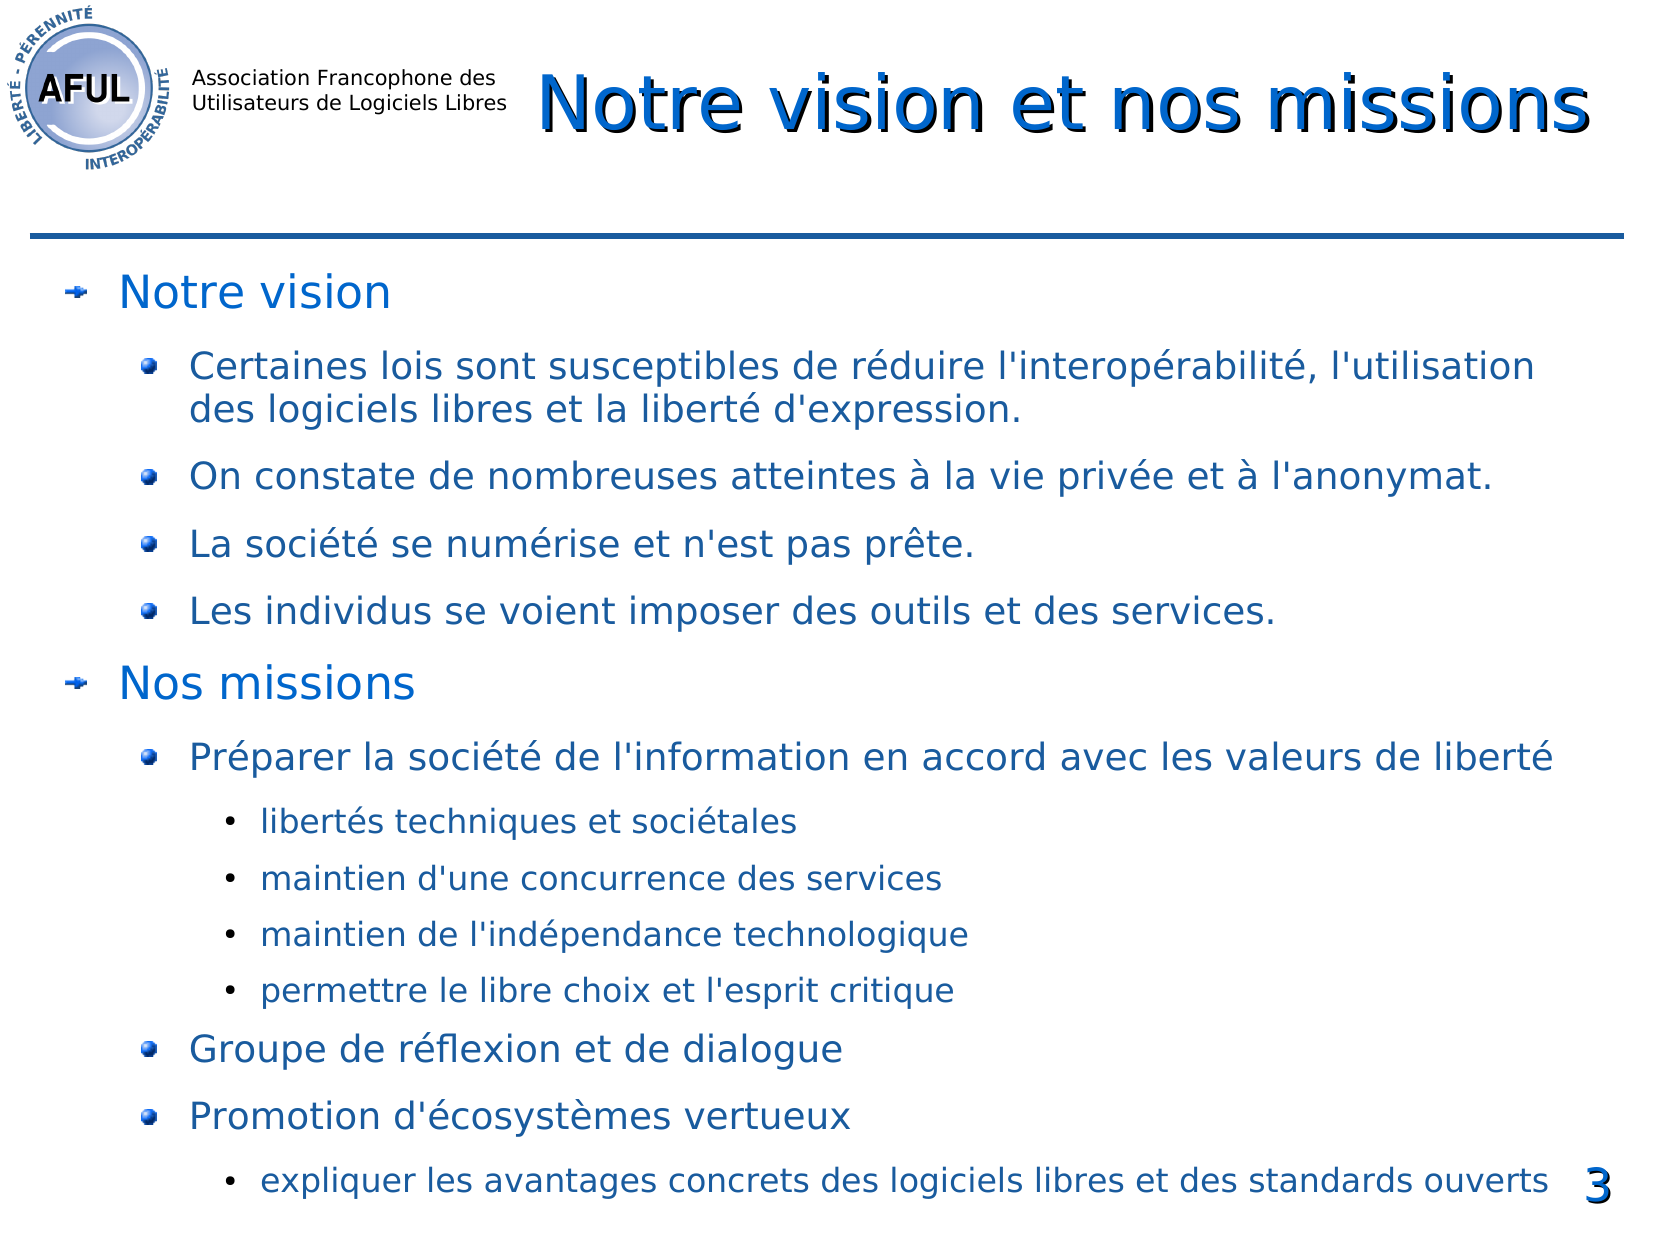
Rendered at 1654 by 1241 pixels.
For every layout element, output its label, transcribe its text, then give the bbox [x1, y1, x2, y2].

title Notre vision et nos missions [501, 0, 1625, 207]
list Notre vision Certaines lois sont susceptibles de réduire l'interopérabilité, l'utilisation des logiciels libres et la liberté d'expression. On constate de nombreuses atteintes à la vie privée et à l'anonymat. La société se numérise et n'est pas prête. Les individus se voient imposer des outils et des services. Nos missions Préparer la société de l'information en accord avec les valeurs de liberté libertés techniques et sociétales maintien d'une concurrence des services maintien de l'indépendance technologique permettre le libre choix et l'esprit critique Groupe de réflexion et de dialogue Promotion d'écosystèmes vertueux expliquer les avantages concrets des logiciels libres et des standards ouverts [47, 265, 1595, 1211]
picture [0, 0, 178, 178]
